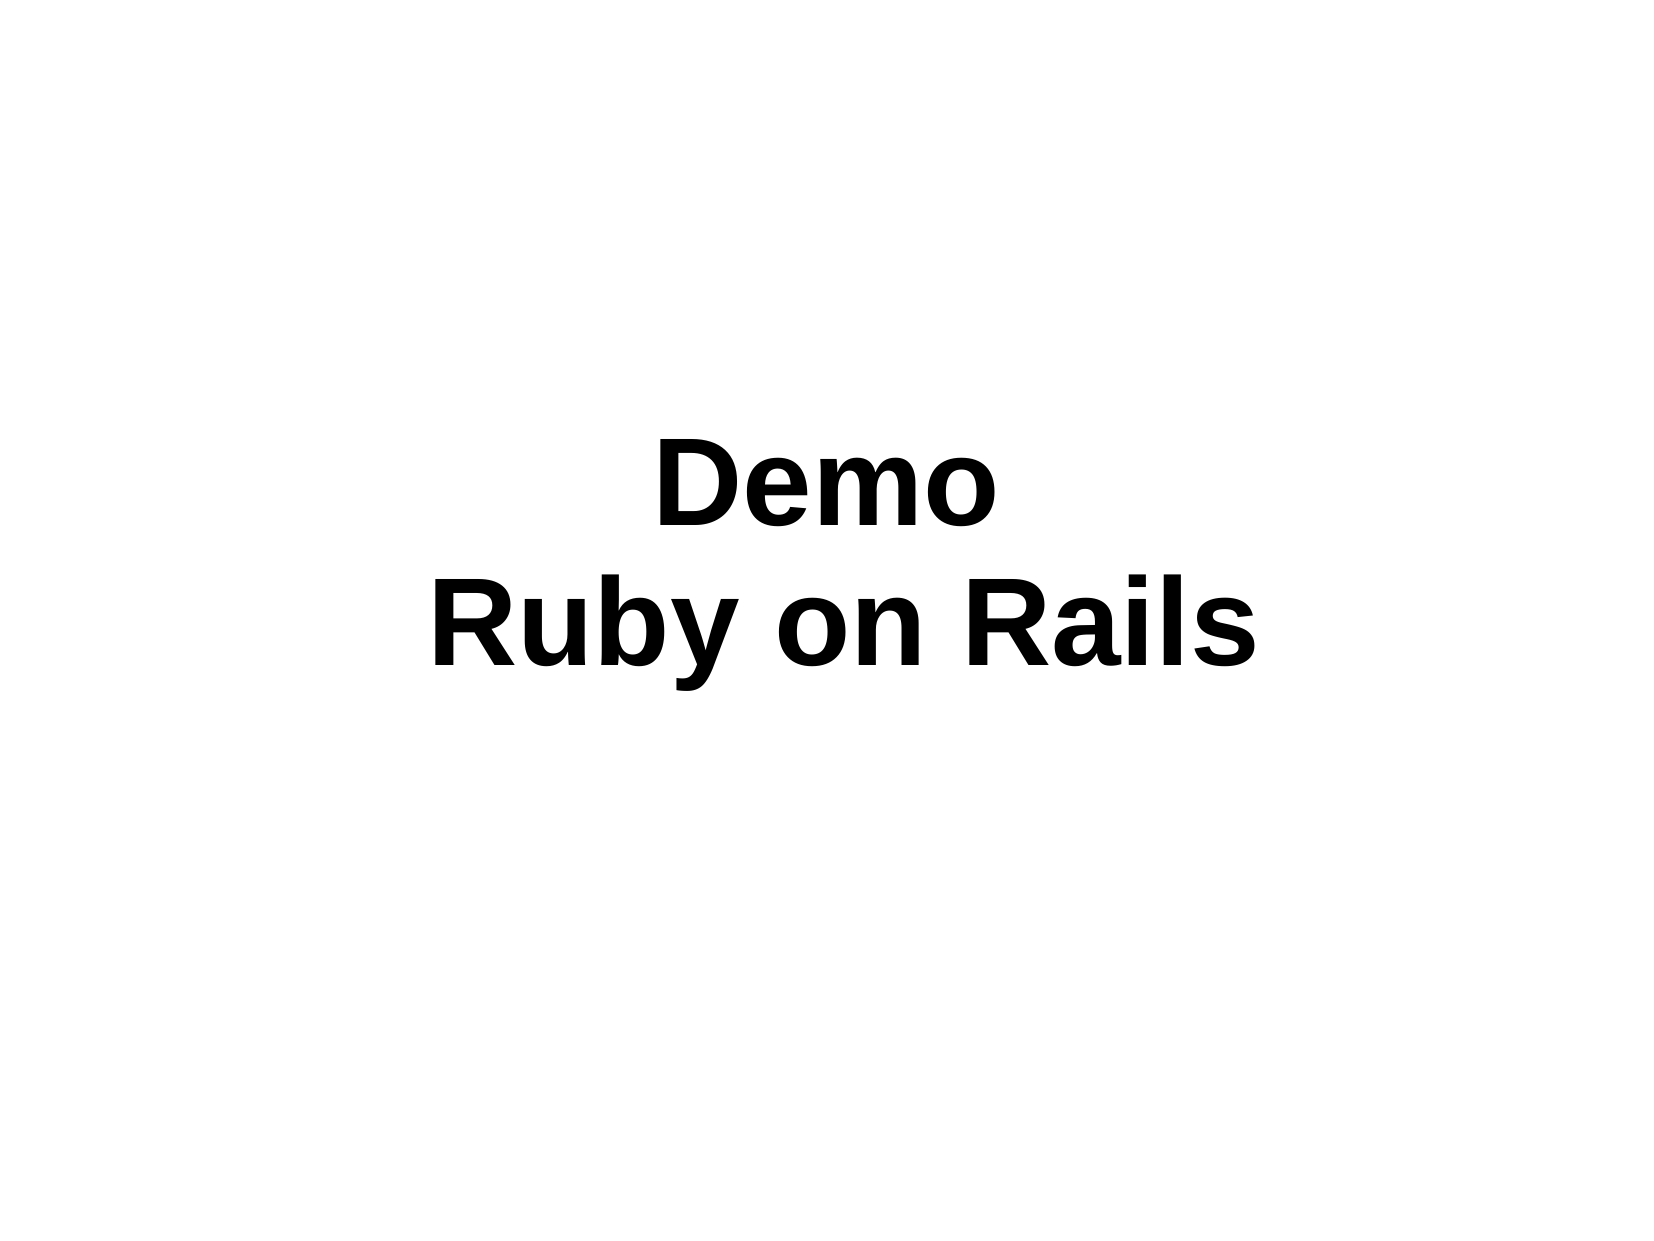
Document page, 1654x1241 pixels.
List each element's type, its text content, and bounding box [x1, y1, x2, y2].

text_box Demo Ruby on Rails [112, 362, 1576, 700]
